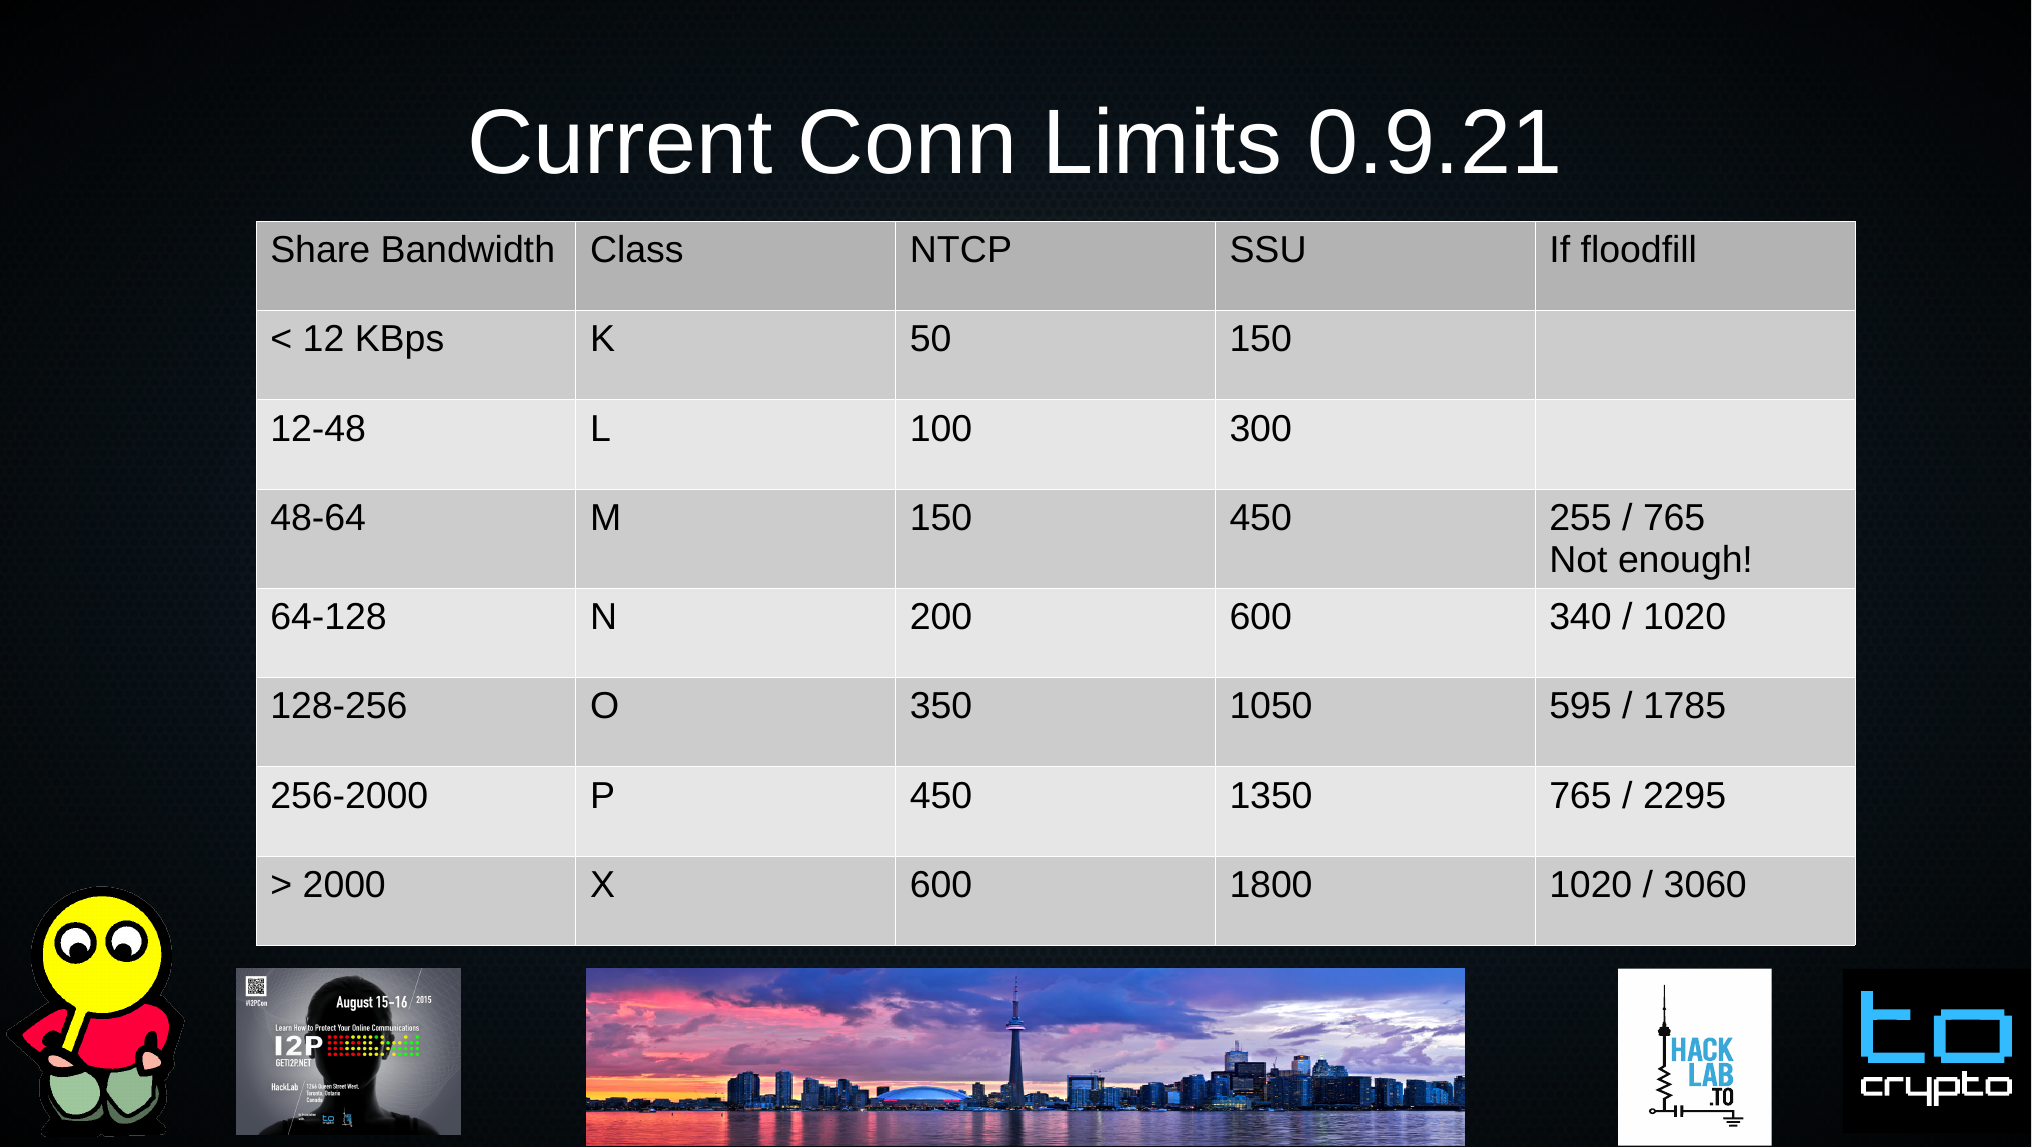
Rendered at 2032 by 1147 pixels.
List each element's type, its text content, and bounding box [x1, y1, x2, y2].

table_cell [1536, 311, 1855, 399]
table_cell 48-64 [257, 490, 575, 588]
table_cell 100 [896, 400, 1215, 489]
table_cell [1536, 400, 1855, 489]
table_cell 600 [896, 857, 1215, 945]
table_cell 128-256 [257, 678, 575, 766]
table_cell 256-2000 [257, 767, 575, 856]
table_cell < 12 KBps [257, 311, 575, 399]
table_cell > 2000 [257, 857, 575, 945]
table_cell K [576, 311, 895, 399]
table_cell 350 [896, 678, 1215, 766]
table_cell 150 [896, 490, 1215, 588]
table_cell 450 [1216, 490, 1535, 588]
table_header If floodfill [1536, 222, 1855, 310]
table_cell 12-48 [257, 400, 575, 489]
table_cell O [576, 678, 895, 766]
table_cell 1050 [1216, 678, 1535, 766]
table_header SSU [1216, 222, 1535, 310]
table_cell 300 [1216, 400, 1535, 489]
table_cell N [576, 589, 895, 677]
picture [0, 0, 2032, 1147]
table_cell L [576, 400, 895, 489]
table_cell 340 / 1020 [1536, 589, 1855, 677]
table_cell 150 [1216, 311, 1535, 399]
table_header NTCP [896, 222, 1215, 310]
table_cell 1020 / 3060 [1536, 857, 1855, 945]
table_cell 595 / 1785 [1536, 678, 1855, 766]
table_cell P [576, 767, 895, 856]
table_header Share Bandwidth [257, 222, 575, 310]
table_cell 1350 [1216, 767, 1535, 856]
table_cell 50 [896, 311, 1215, 399]
table_cell M [576, 490, 895, 588]
table_cell 255 / 765 Not enough! [1536, 490, 1855, 588]
title Current Conn Limits 0.9.21 [101, 45, 1930, 237]
table_header Class [576, 222, 895, 310]
table_cell 64-128 [257, 589, 575, 677]
table_cell X [576, 857, 895, 945]
table_cell 600 [1216, 589, 1535, 677]
table_cell 450 [896, 767, 1215, 856]
table_cell 1800 [1216, 857, 1535, 945]
table_cell 200 [896, 589, 1215, 677]
table_cell 765 / 2295 [1536, 767, 1855, 856]
